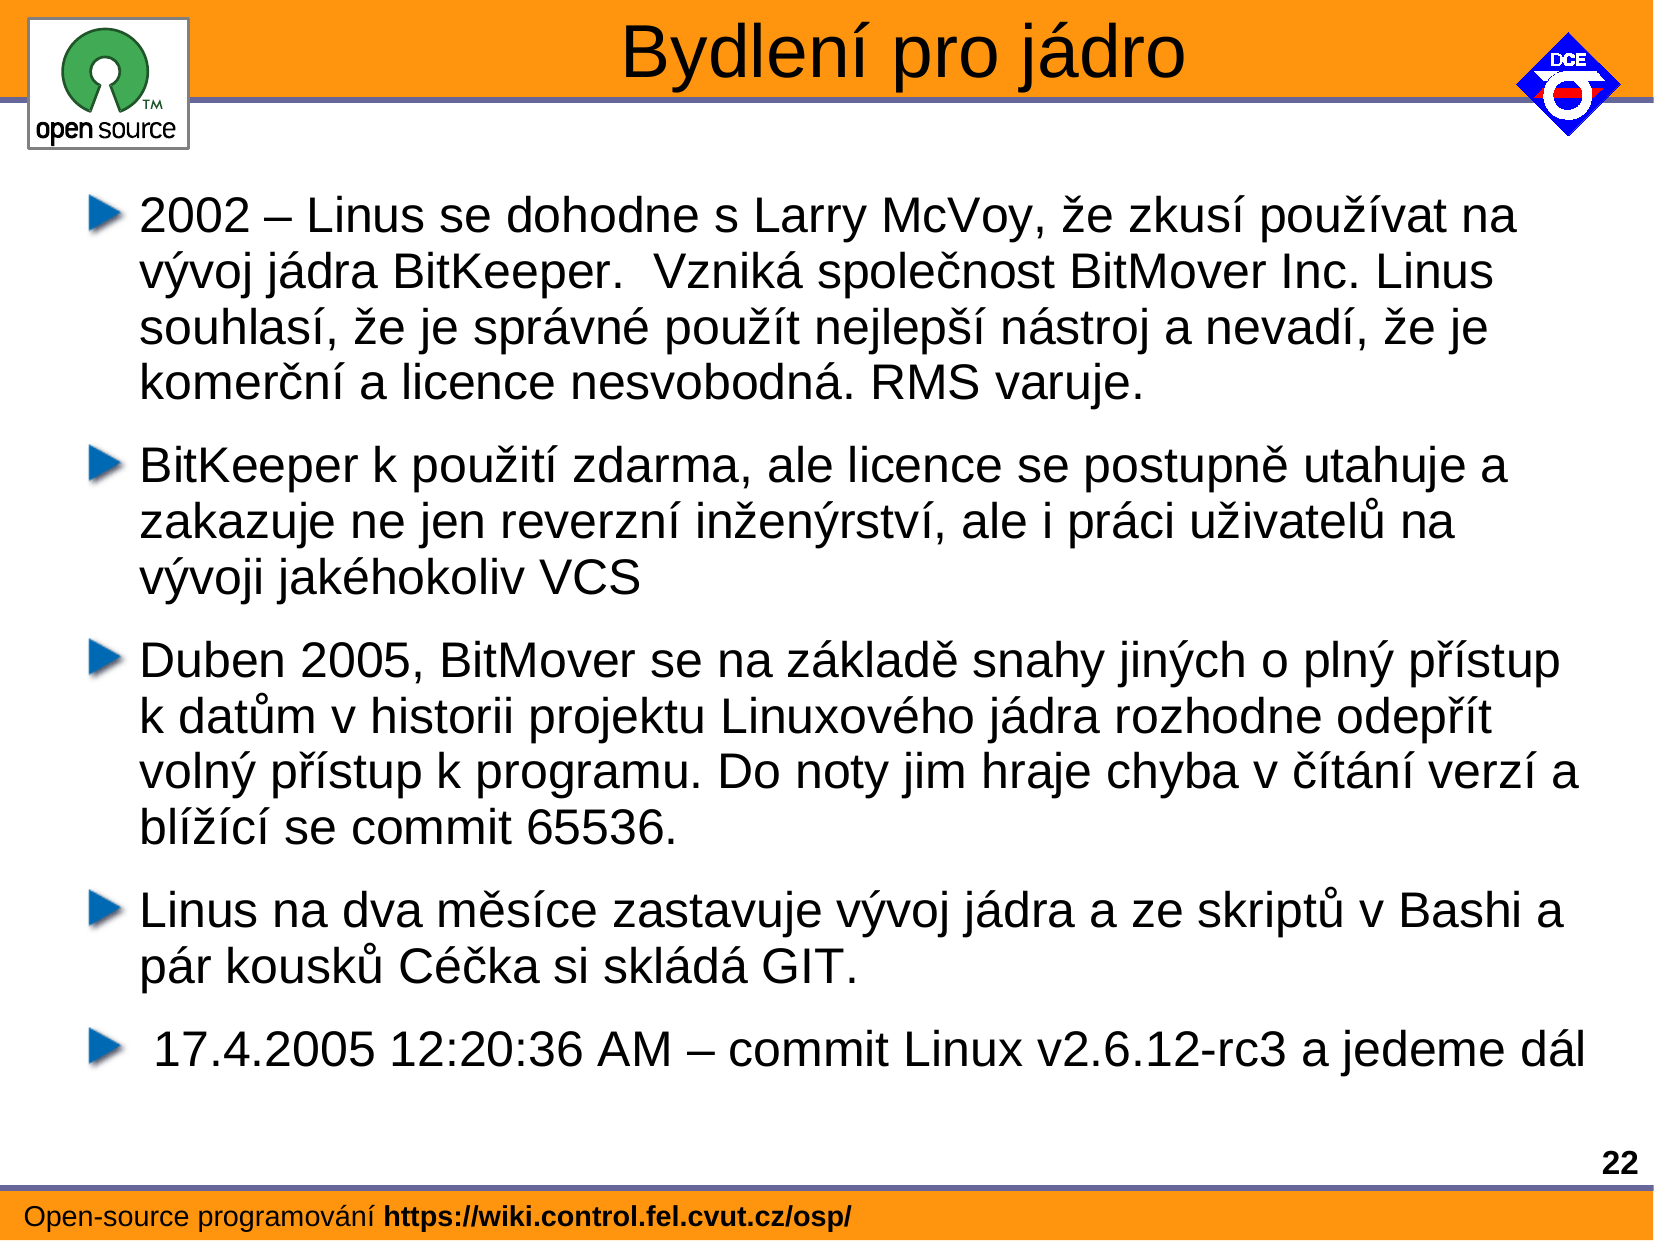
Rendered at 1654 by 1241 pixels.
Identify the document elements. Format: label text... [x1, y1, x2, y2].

list 2002 – Linus se dohodne s Larry McVoy, že zkusí používat na vývoj jádra BitKeeper. Vzniká společnost BitMover Inc. Linus souhlasí, že je správné použít nejlepší nástroj a nevadí, že je komerční a licence nesvobodná. RMS varuje. BitKeeper k použití zdarma, ale licence se postupně utahuje a zakazuje ne jen reverzní inženýrství, ale i práci uživatelů na vývoji jakéhokoliv VCS Duben 2005, BitMover se na základě snahy jiných o plný přístup k datům v historii projektu Linuxového jádra rozhodne odepřít volný přístup k programu. Do noty jim hraje chyba v čítání verzí a blížící se commit 65536. Linus na dva měsíce zastavuje vývoj jádra a ze skriptů v Bashi a pár kousků Céčka si skládá GIT. 17.4.2005 12:20:36 AM – commit Linux v2.6.12-rc3 a jedeme dál [68, 187, 1592, 1165]
title Bydlení pro jádro [178, 5, 1631, 97]
